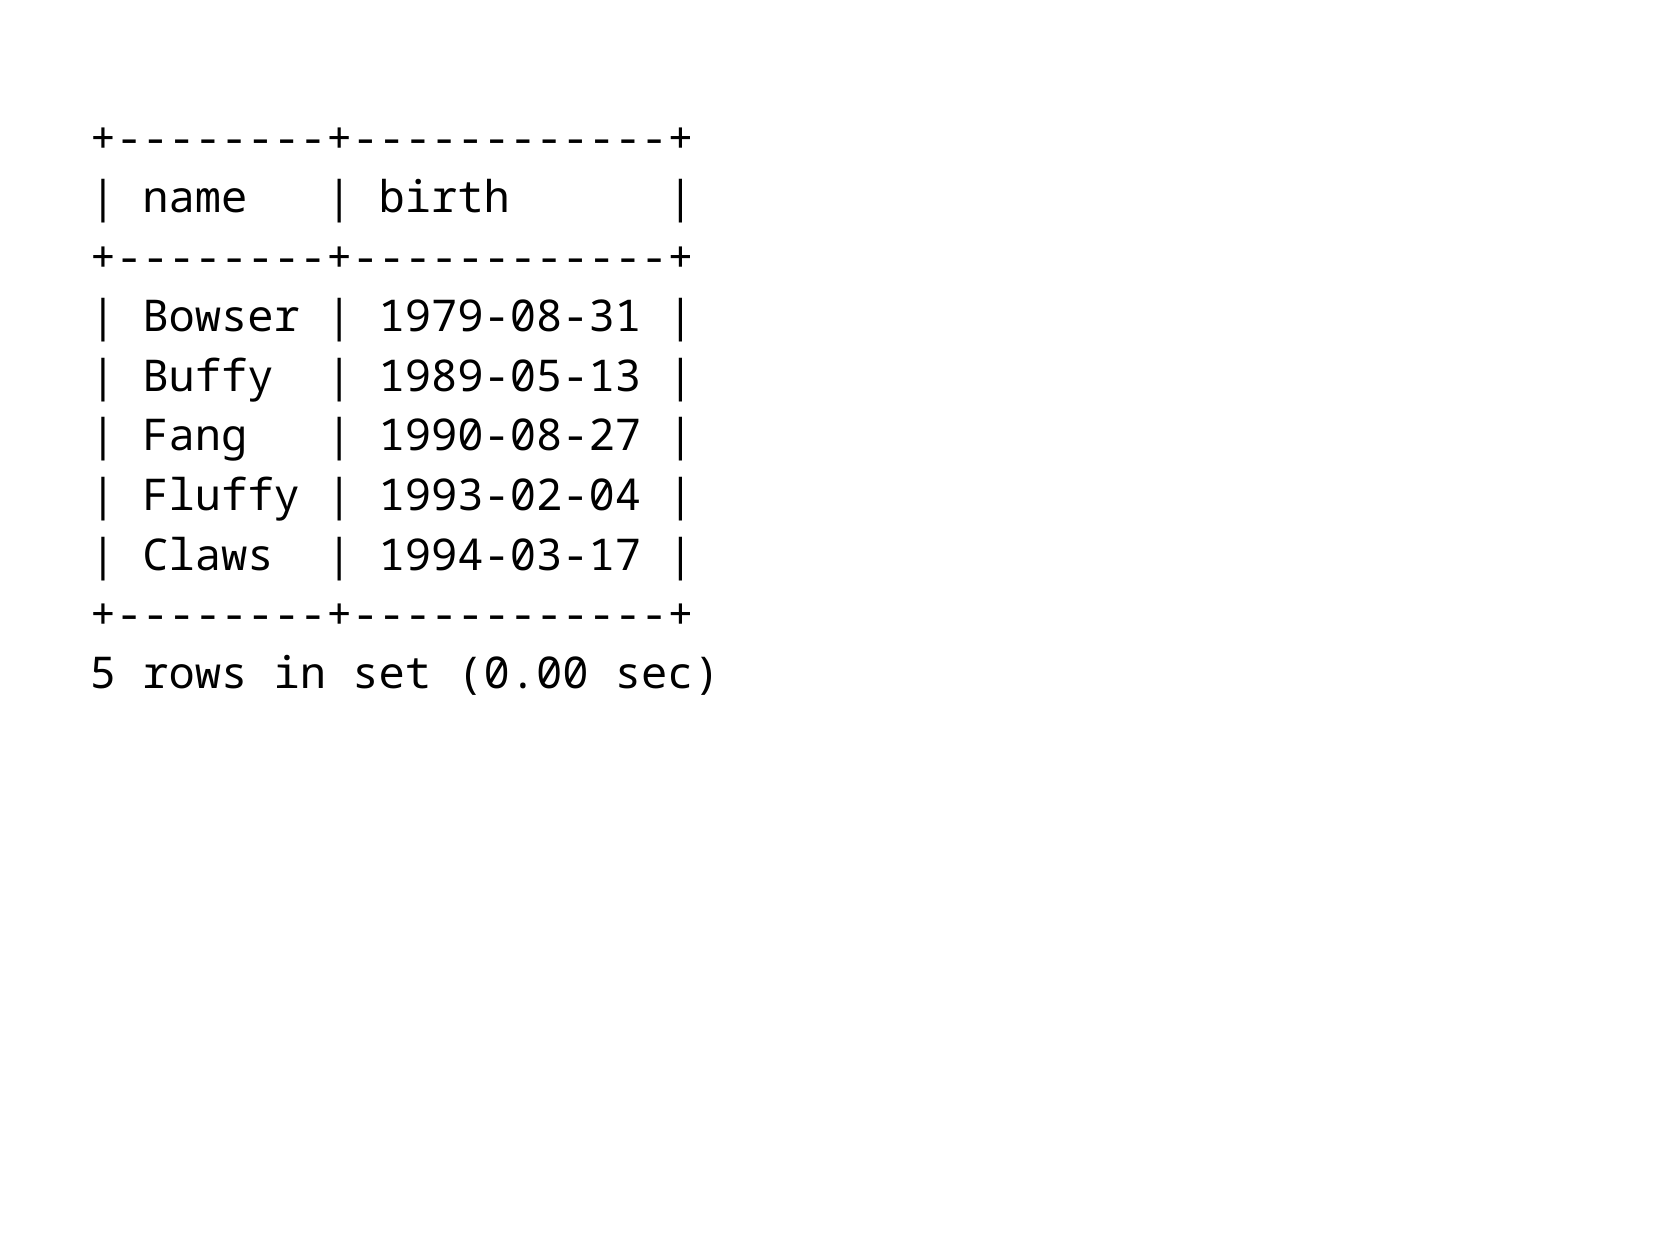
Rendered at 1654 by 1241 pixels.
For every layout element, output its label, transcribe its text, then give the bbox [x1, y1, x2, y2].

text_box +--------+------------+ | name | birth | +--------+------------+ | Bowser | 1979-08-31 | | Buffy | 1989-05-13 | | Fang | 1990-08-27 | | Fluffy | 1993-02-04 | | Claws | 1994-03-17 | +--------+------------+ 5 rows in set (0.00 sec) [75, 99, 1576, 595]
